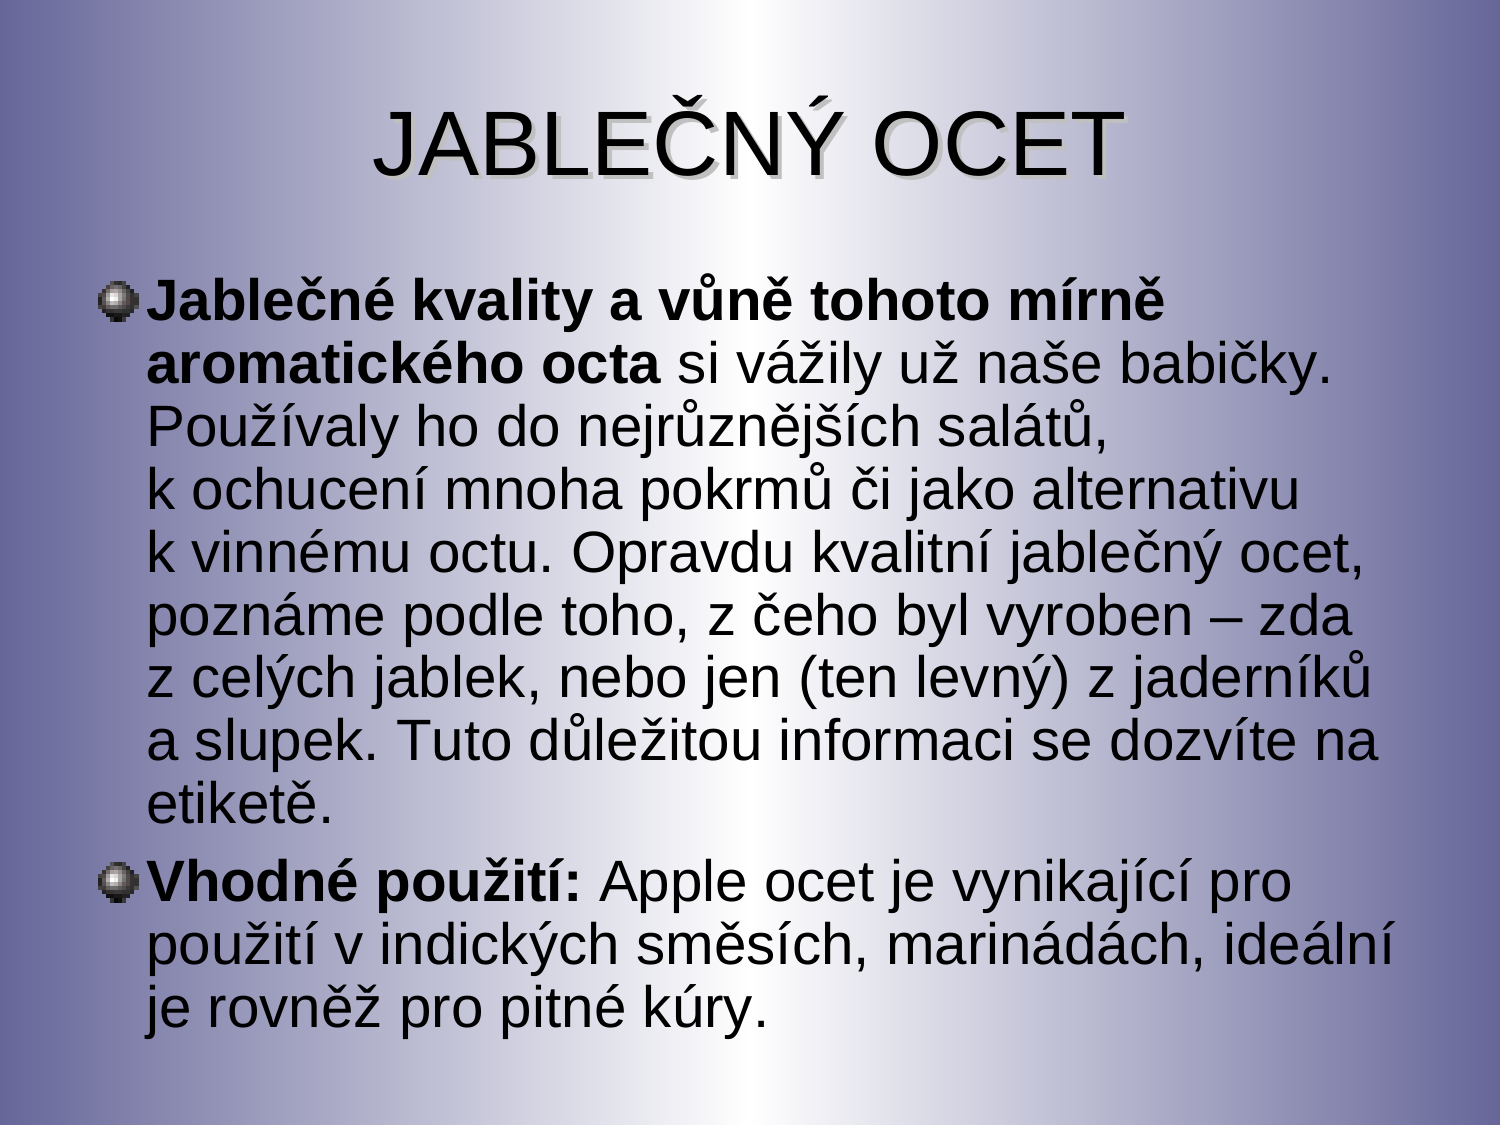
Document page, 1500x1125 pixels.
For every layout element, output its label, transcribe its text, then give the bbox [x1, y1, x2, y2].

title JABLEČNÝ OCET [75, 45, 1426, 233]
list Jablečné kvality a vůně tohoto mírně aromatického octa si vážily už naše babičky. Používaly ho do nejrůznějších salátů, k ochucení mnoha pokrmů či jako alternativu k vinnému octu. Opravdu kvalitní jablečný ocet, poznáme podle toho, z čeho byl vyroben – zda z celých jablek, nebo jen (ten levný) z jaderníků a slupek. Tuto důležitou informaci se dozvíte na etiketě. Vhodné použití: Apple ocet je vynikající pro použití v indických směsích, marinádách, ideální je rovněž pro pitné kúry. [75, 262, 1426, 1125]
